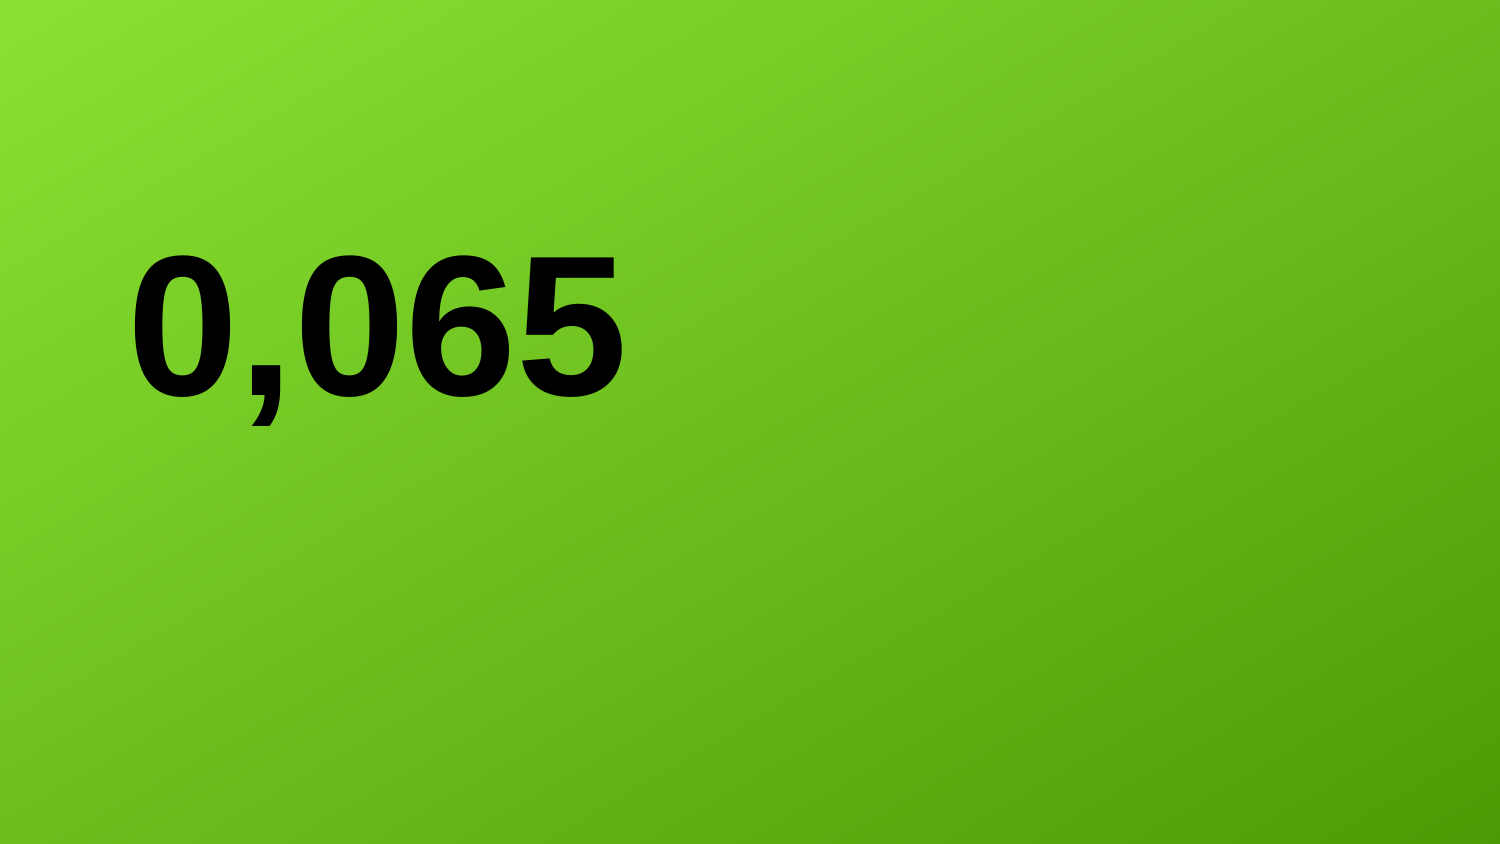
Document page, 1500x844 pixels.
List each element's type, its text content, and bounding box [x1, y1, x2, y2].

title 0,065 [112, 259, 1388, 450]
